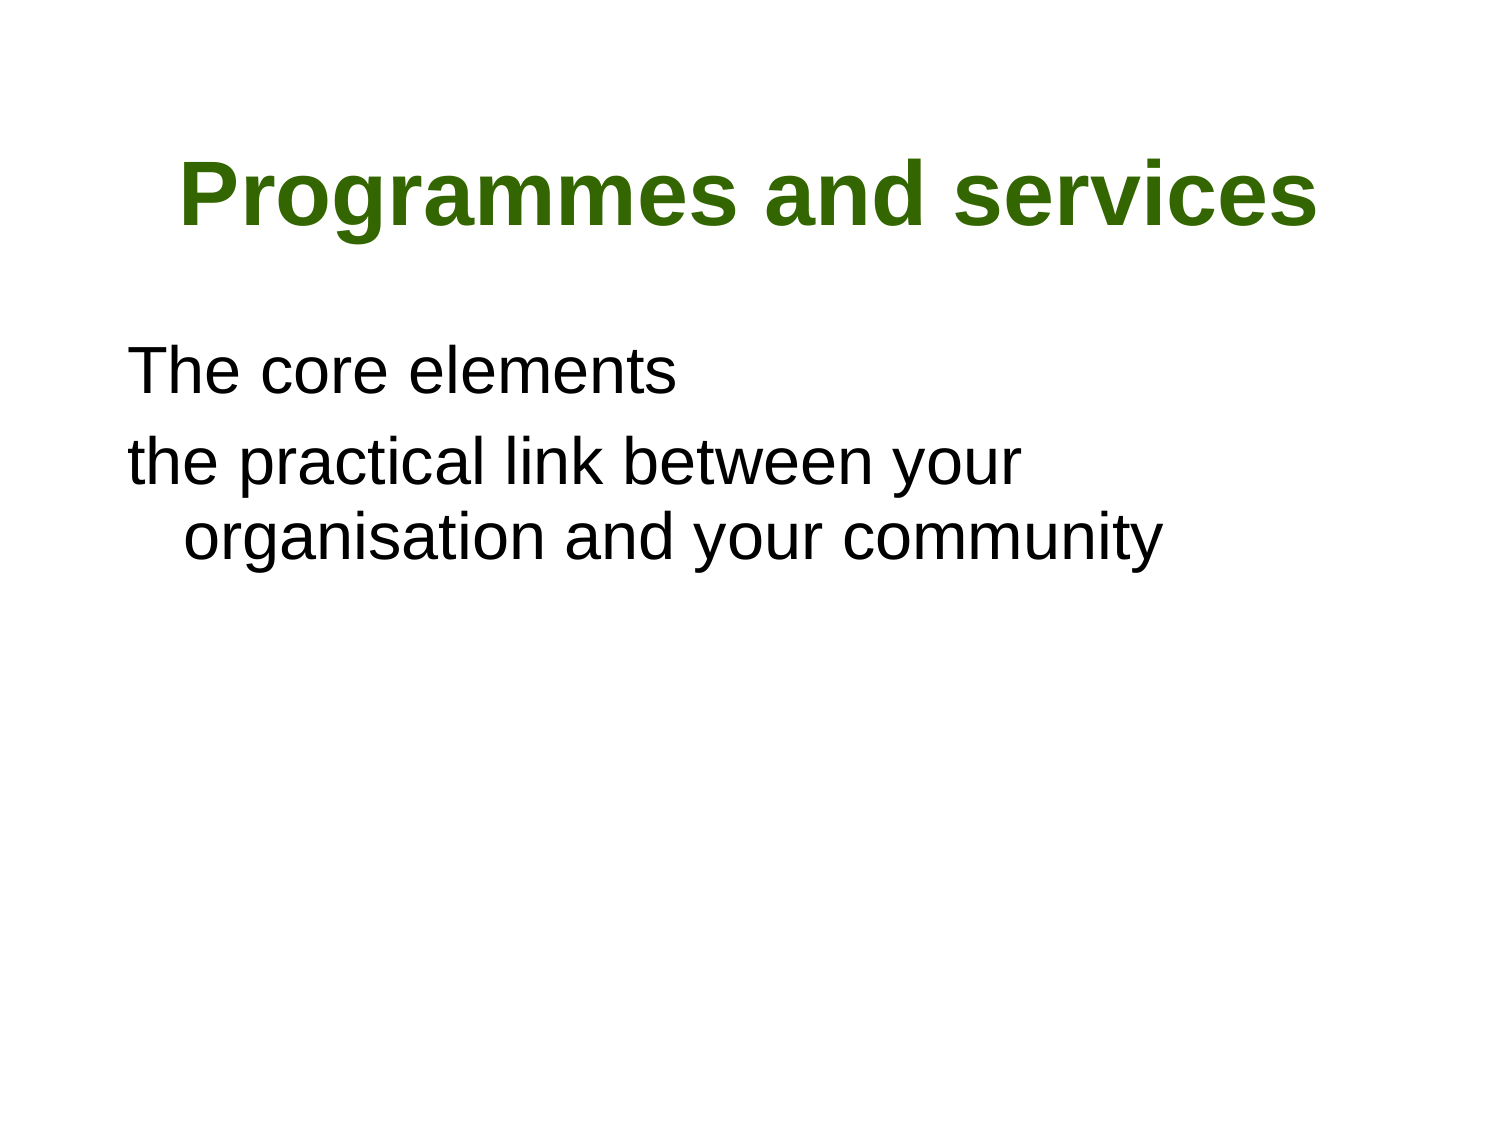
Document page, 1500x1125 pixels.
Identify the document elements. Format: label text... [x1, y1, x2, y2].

title Programmes and services [112, 99, 1388, 288]
list The core elements the practical link between your organisation and your community [112, 324, 1388, 1001]
